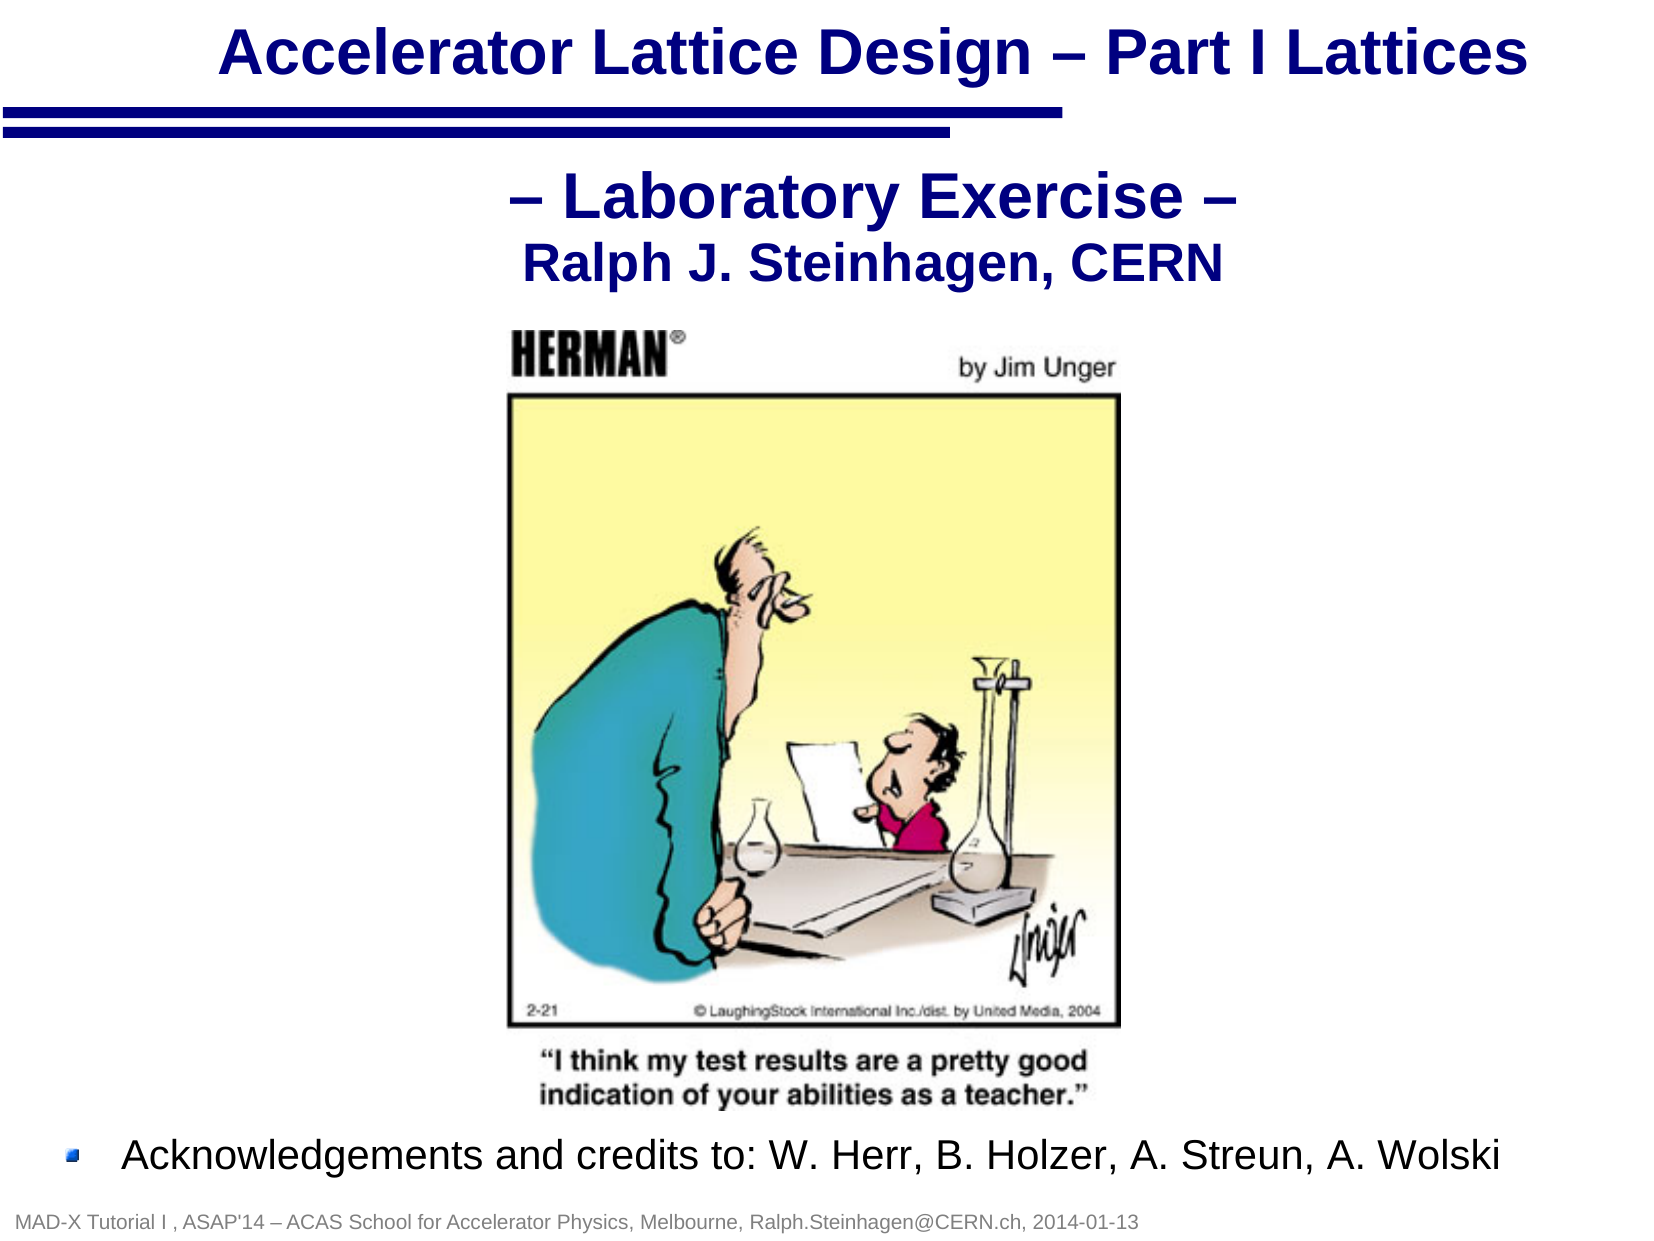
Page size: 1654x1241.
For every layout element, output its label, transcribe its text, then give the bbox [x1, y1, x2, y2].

picture [506, 330, 1121, 1111]
title Accelerator Lattice Design – Part I Lattices – Laboratory Exercise – Ralph J. Steinhagen, CERN [165, 0, 1583, 192]
list Acknowledgements and credits to: W. Herr, B. Holzer, A. Streun, A. Wolski [65, 192, 1628, 1205]
